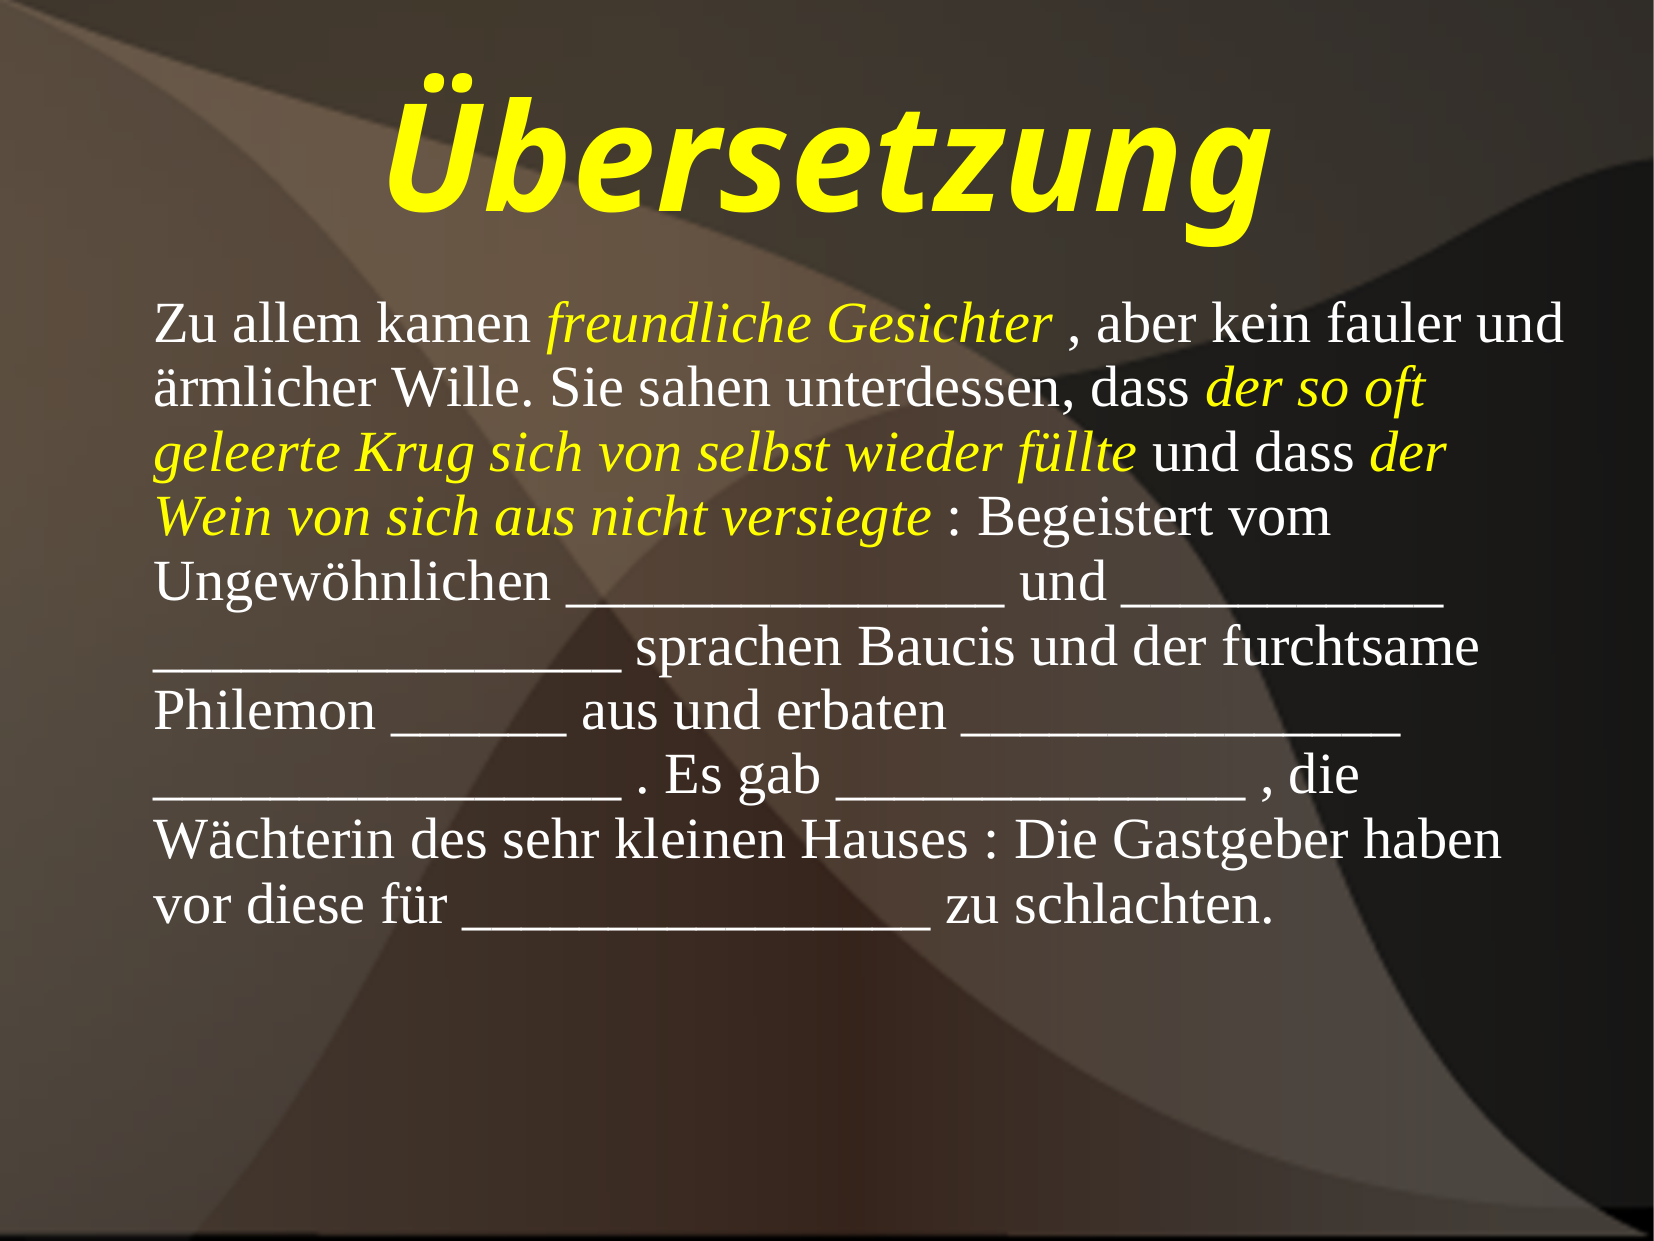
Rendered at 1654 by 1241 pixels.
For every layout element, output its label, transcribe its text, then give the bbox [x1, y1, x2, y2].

picture [0, 0, 1654, 1241]
list Zu allem kamen freundliche Gesichter , aber kein fauler und ärmlicher Wille. Sie sahen unterdessen, dass der so oft geleerte Krug sich von selbst wieder füllte und dass der Wein von sich aus nicht versiegte : Begeistert vom Ungewöhnlichen _______________ und ___________ ________________ sprachen Baucis und der furchtsame Philemon ______ aus und erbaten _______________ ________________ . Es gab ______________ , die Wächterin des sehr kleinen Hauses : Die Gastgeber haben vor diese für ________________ zu schlachten. [82, 290, 1571, 1109]
title Übersetzung [82, 49, 1571, 257]
